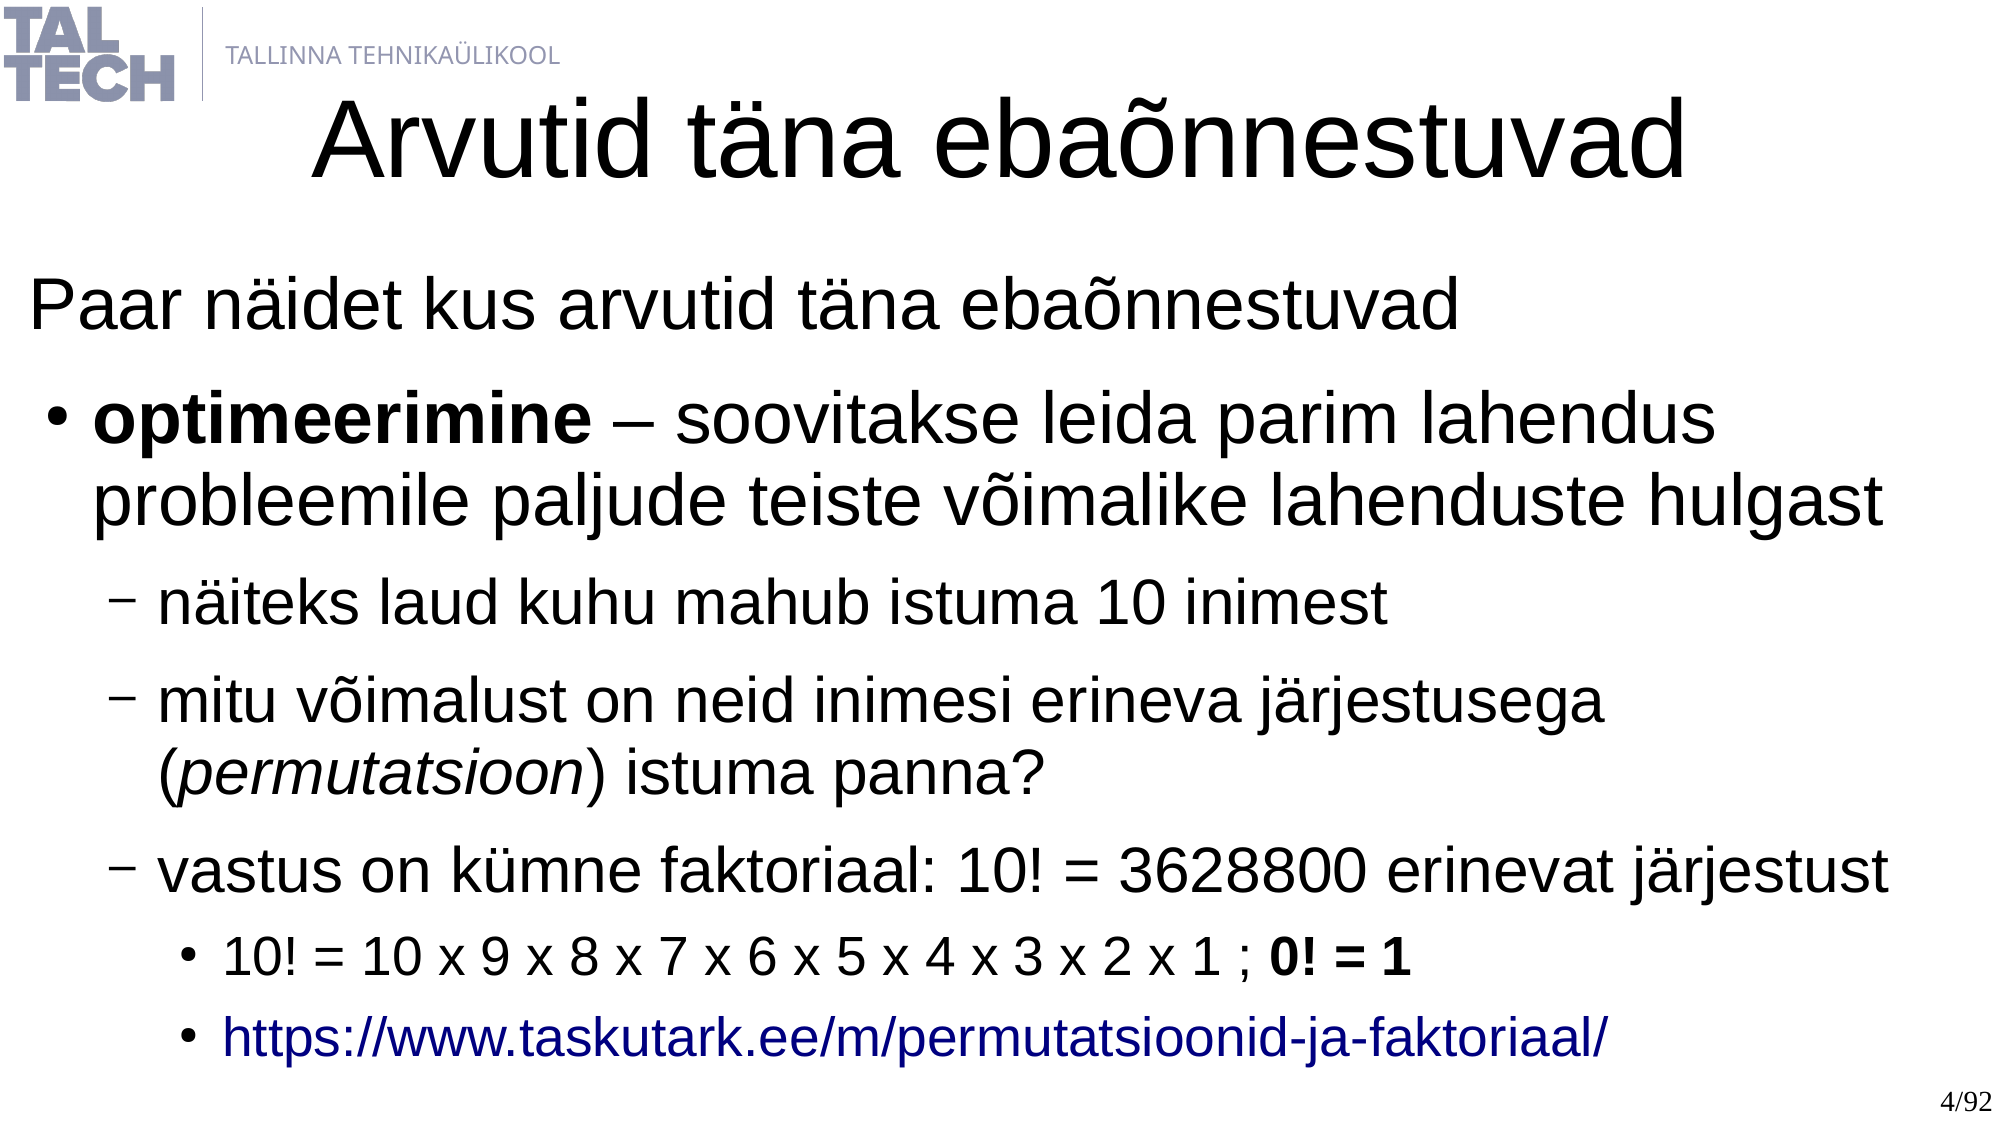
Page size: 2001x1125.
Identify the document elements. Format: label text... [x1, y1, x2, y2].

list Paar näidet kus arvutid täna ebaõnnestuvad optimeerimine – soovitakse leida parim lahendus probleemile paljude teiste võimalike lahenduste hulgast näiteks laud kuhu mahub istuma 10 inimest mitu võimalust on neid inimesi erineva järjestusega (permutatsioon) istuma panna? vastus on kümne faktoriaal: 10! = 3628800 erinevat järjestust 10! = 10 x 9 x 8 x 7 x 6 x 5 x 4 x 3 x 2 x 1 ; 0! = 1 https://www.taskutark.ee/m/permutatsioonid-ja-faktoriaal/ [28, 263, 1986, 1086]
title Arvutid täna ebaõnnestuvad [99, 44, 1901, 233]
picture [0, 0, 178, 107]
